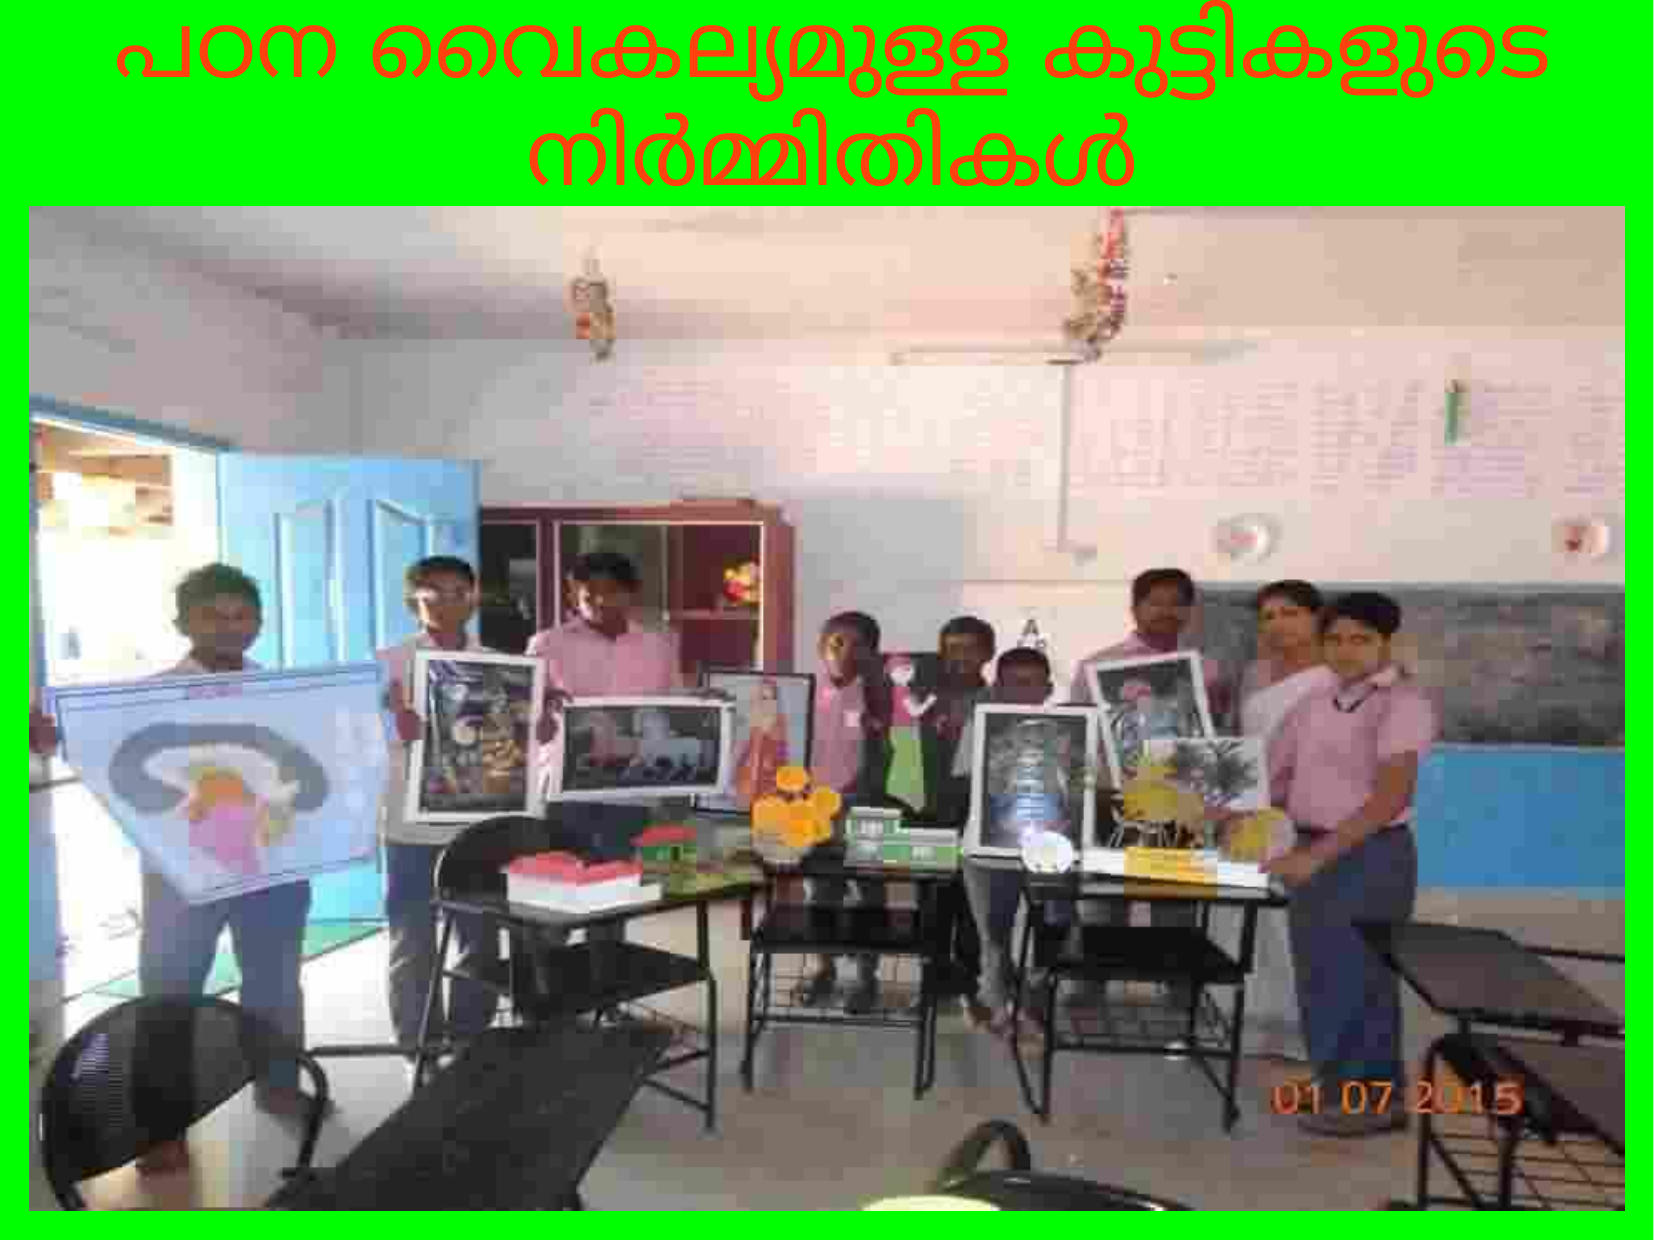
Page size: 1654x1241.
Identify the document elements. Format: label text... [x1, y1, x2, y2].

picture [29, 206, 1625, 1211]
title പഠന വൈകല്യമുള്ള കുട്ടികളുടെ നിര്‍മ്മിതികള്‍ [88, 0, 1577, 206]
